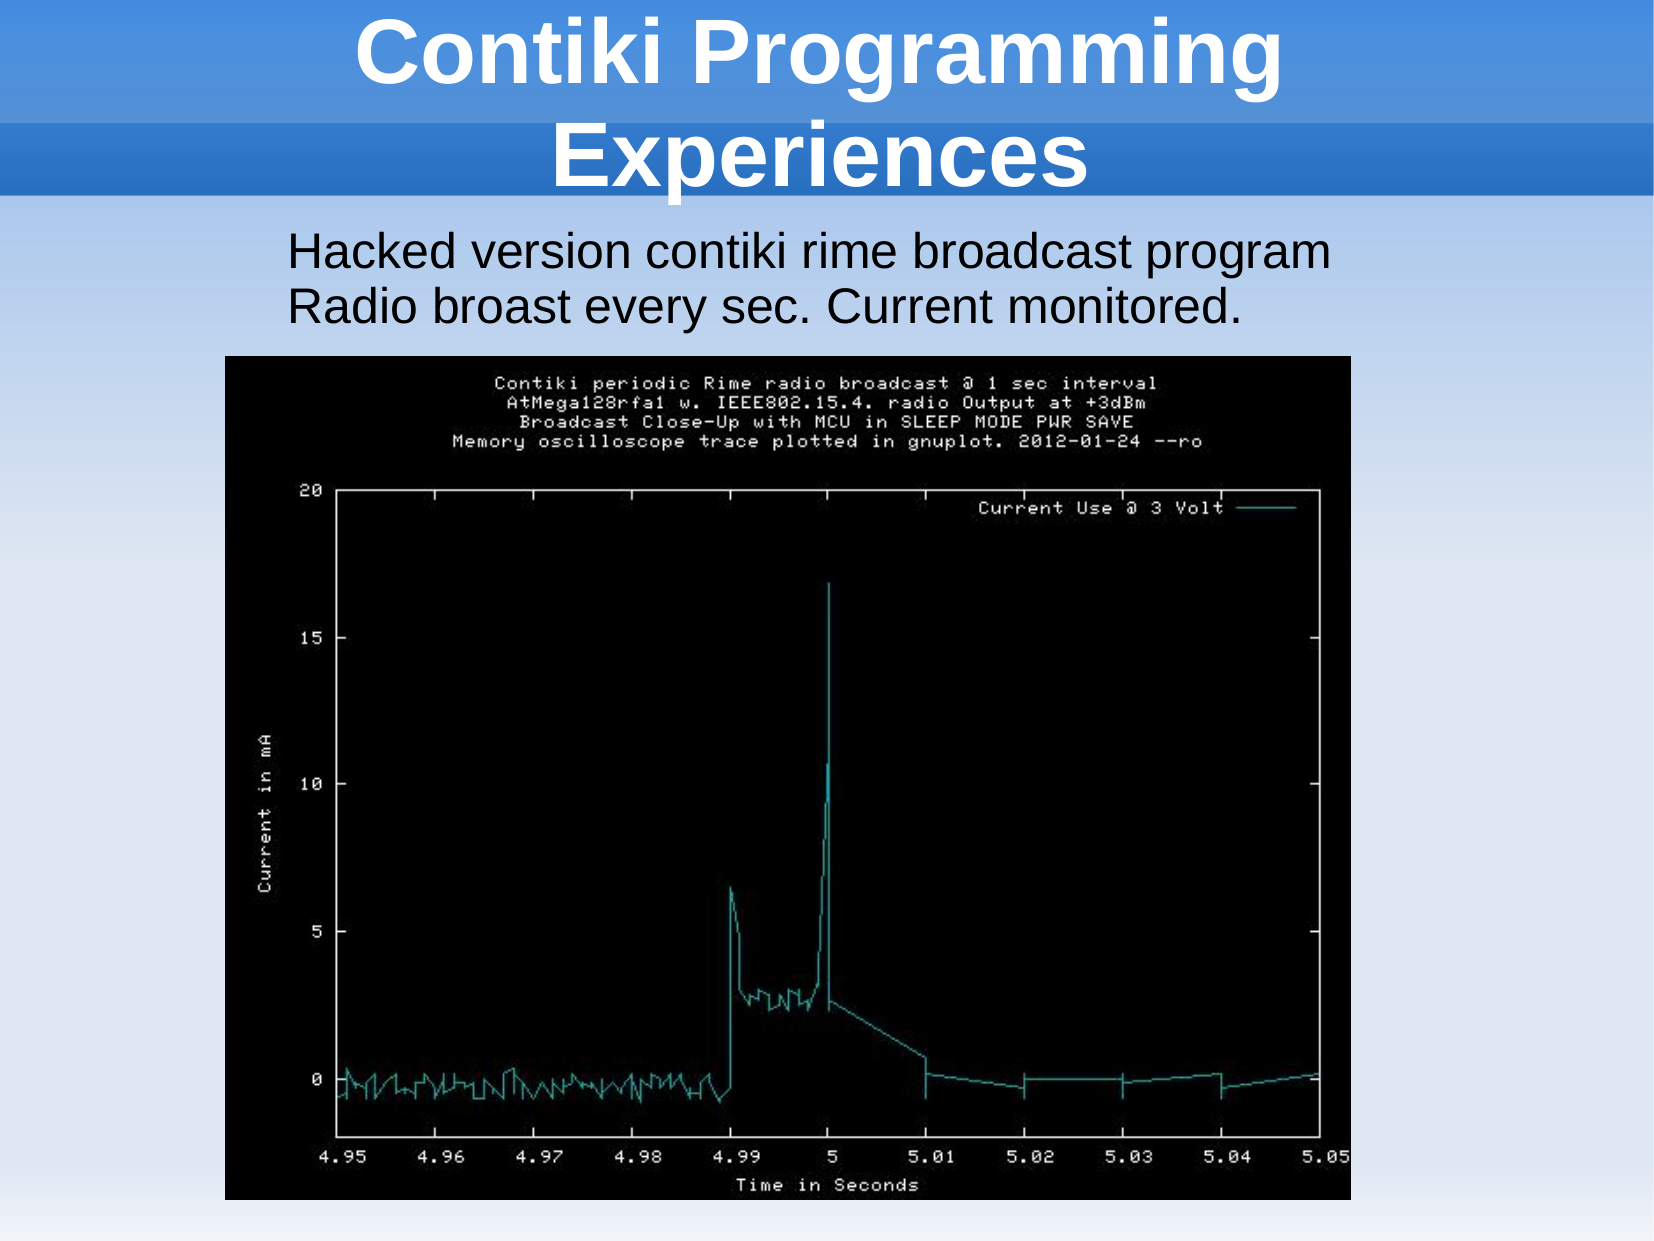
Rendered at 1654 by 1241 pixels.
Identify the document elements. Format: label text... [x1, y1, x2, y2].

title Contiki Programming Experiences [76, 0, 1565, 208]
picture [0, 0, 1654, 1241]
subtitle [82, 290, 1571, 1109]
text_box Hacked version contiki rime broadcast program Radio broast every sec. Current monitored. [273, 215, 1348, 342]
